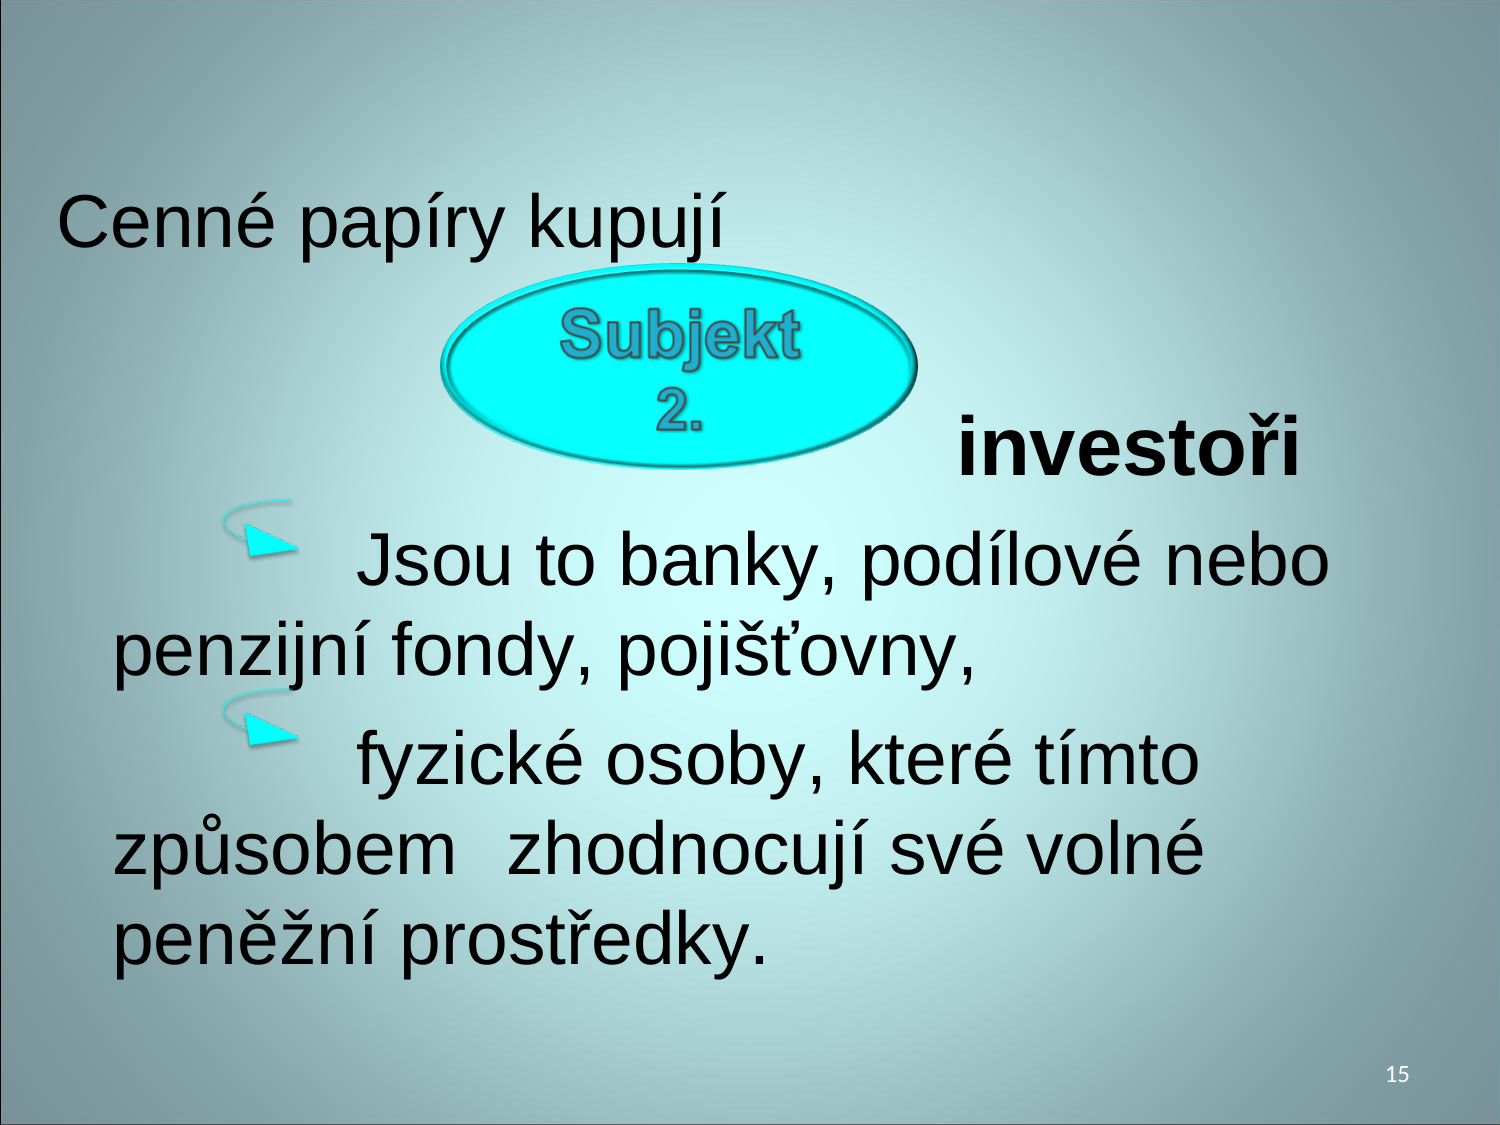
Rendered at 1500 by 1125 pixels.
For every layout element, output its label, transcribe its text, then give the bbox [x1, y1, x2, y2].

text_box <číslo> [1074, 1042, 1426, 1103]
list Cenné papíry kupují investoři Jsou to banky, podílové nebo penzijní fondy, pojišťovny, fyzické osoby, které tímto způsobem zhodnocují své volné peněžní prostředky. [41, 66, 1392, 1096]
picture [0, 0, 1500, 1125]
